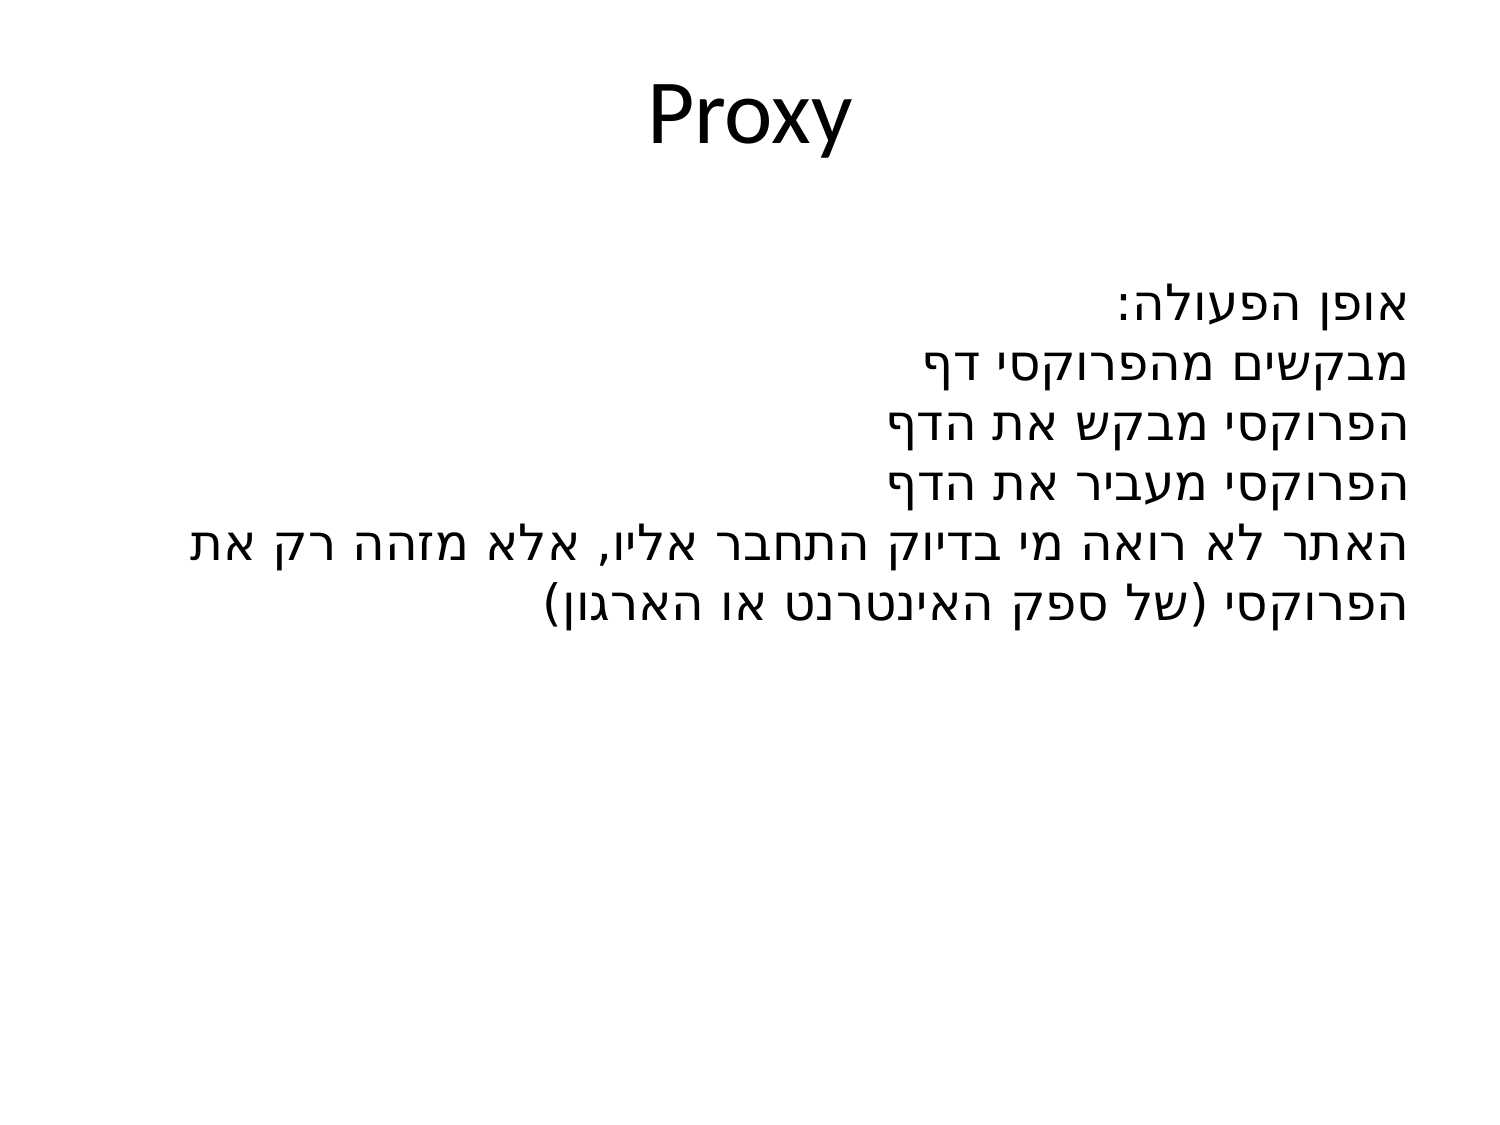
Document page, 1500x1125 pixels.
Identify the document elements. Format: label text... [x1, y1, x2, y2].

text_box Proxy [75, 45, 1425, 233]
text_box אופן הפעולה: מבקשים מהפרוקסי דף הפרוקסי מבקש את הדף הפרוקסי מעביר את הדף האתר לא רואה מי בדיוק התחבר אליו, אלא מזהה רק את הפרוקסי (של ספק האינטרנט או הארגון) [75, 262, 1425, 1005]
